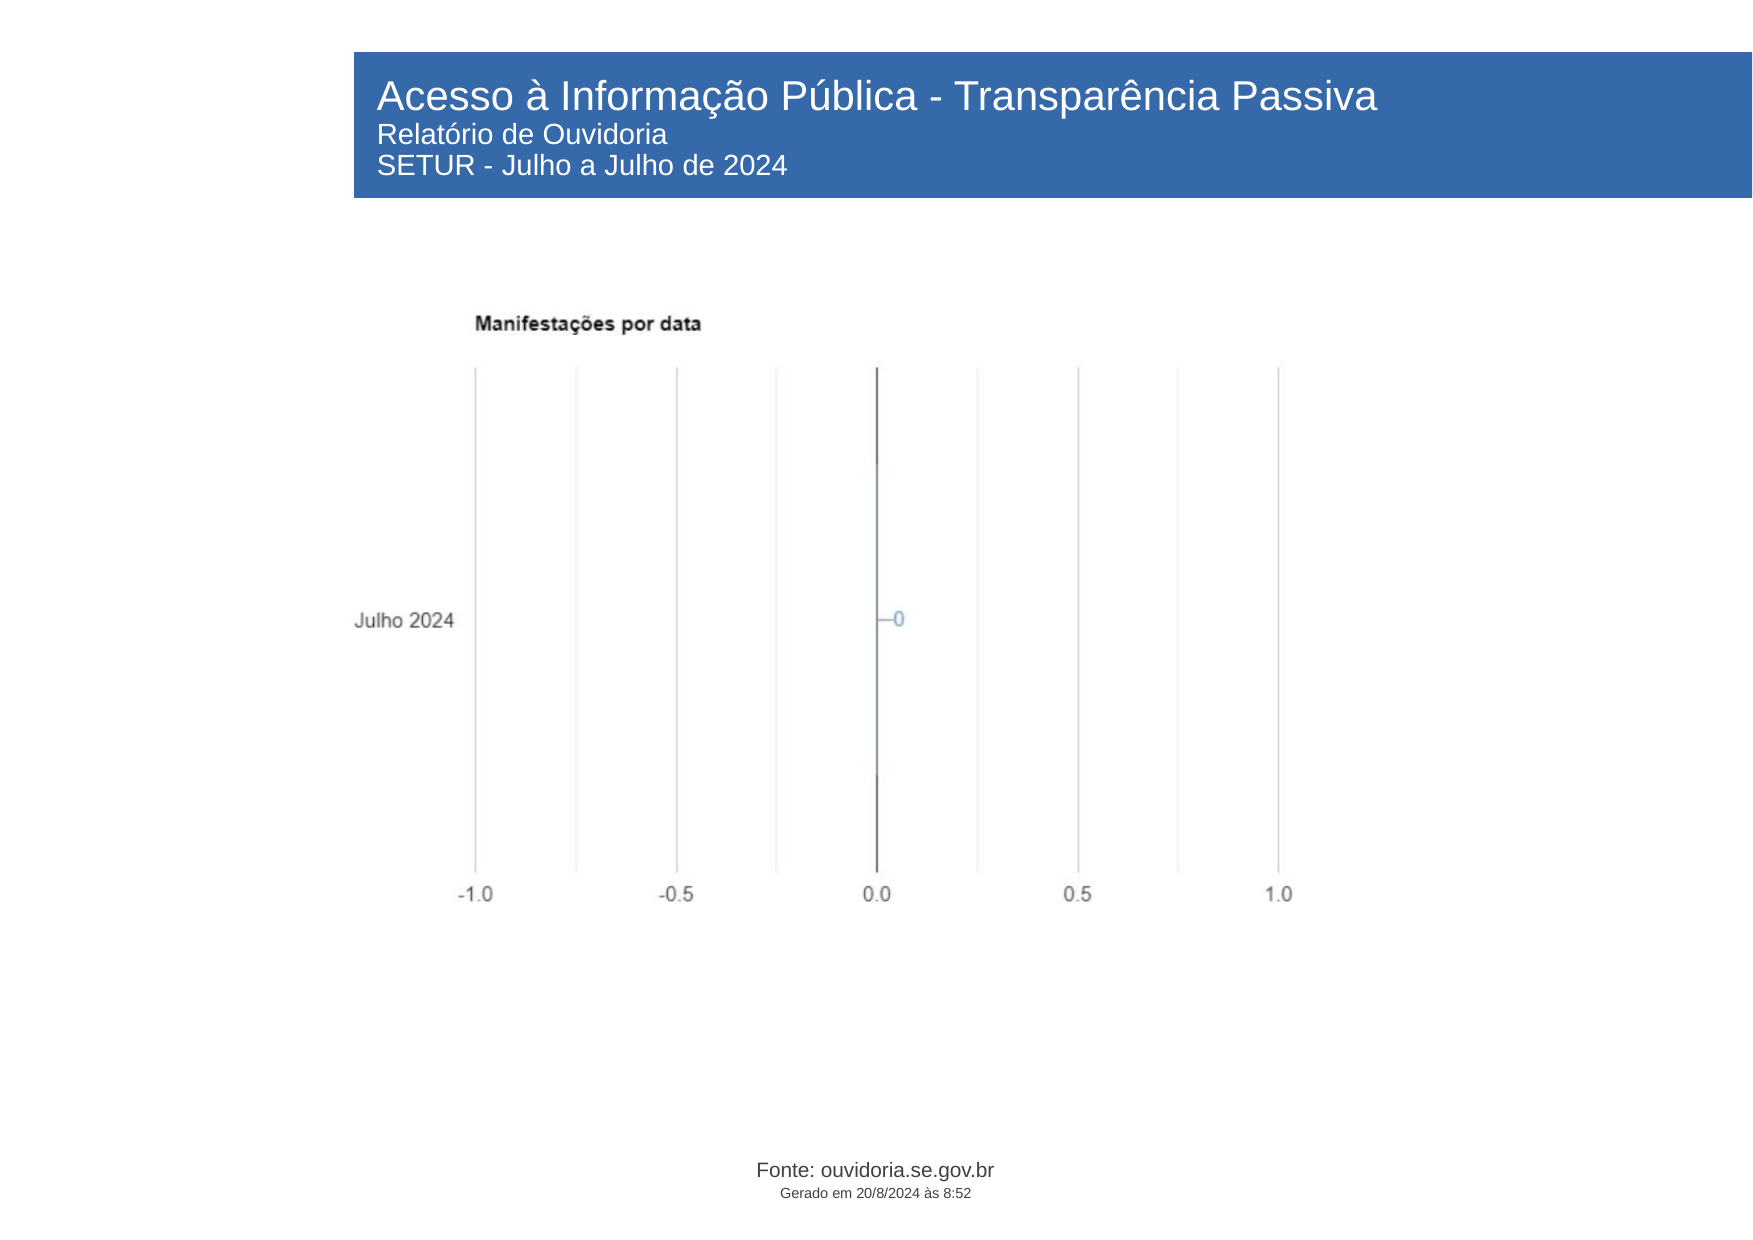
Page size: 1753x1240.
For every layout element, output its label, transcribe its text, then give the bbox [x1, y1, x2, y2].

text_box Acesso à Informação Pública - Transparência Passiva Relatório de Ouvidoria SETUR - Julho a Julho de 2024 [376, 72, 1403, 186]
text_box Gerado em 20/8/2024 às 8:52 [780, 1184, 999, 1208]
text_box Fonte: ouvidoria.se.gov.br [756, 1158, 1023, 1188]
text_box [227, 211, 1527, 1028]
text_box [354, 52, 1752, 198]
